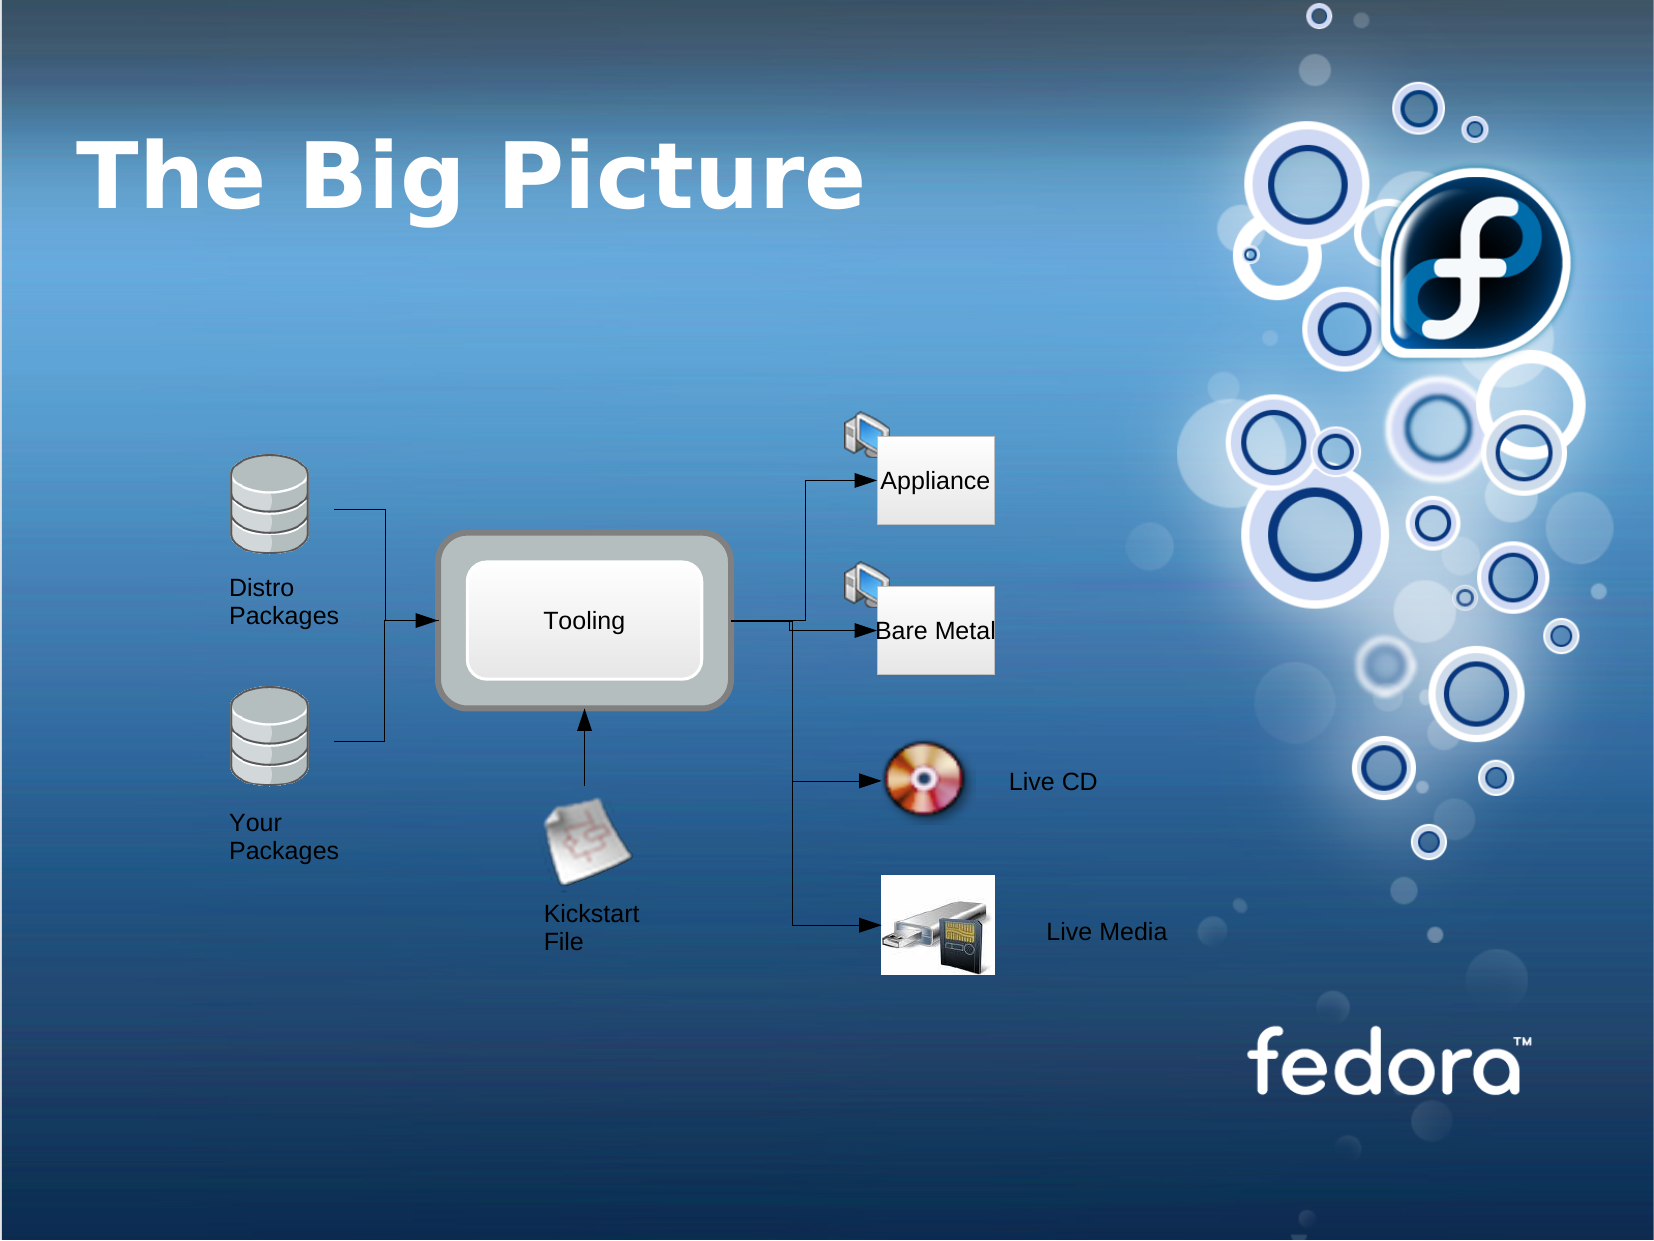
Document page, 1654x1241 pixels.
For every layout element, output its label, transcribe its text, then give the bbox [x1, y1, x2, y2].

text_box Appliance [877, 436, 995, 525]
title The Big Picture [76, 80, 1565, 273]
text_box Kickstart File [528, 892, 770, 963]
text_box Live Media [1031, 910, 1272, 966]
text_box Tooling [467, 561, 702, 680]
picture [1, 0, 1654, 1240]
text_box Distro Packages [214, 566, 395, 638]
text_box Bare Metal [877, 586, 995, 675]
text_box Live CD [994, 760, 1235, 816]
text_box [438, 532, 732, 709]
text_box Your Packages [214, 800, 432, 870]
